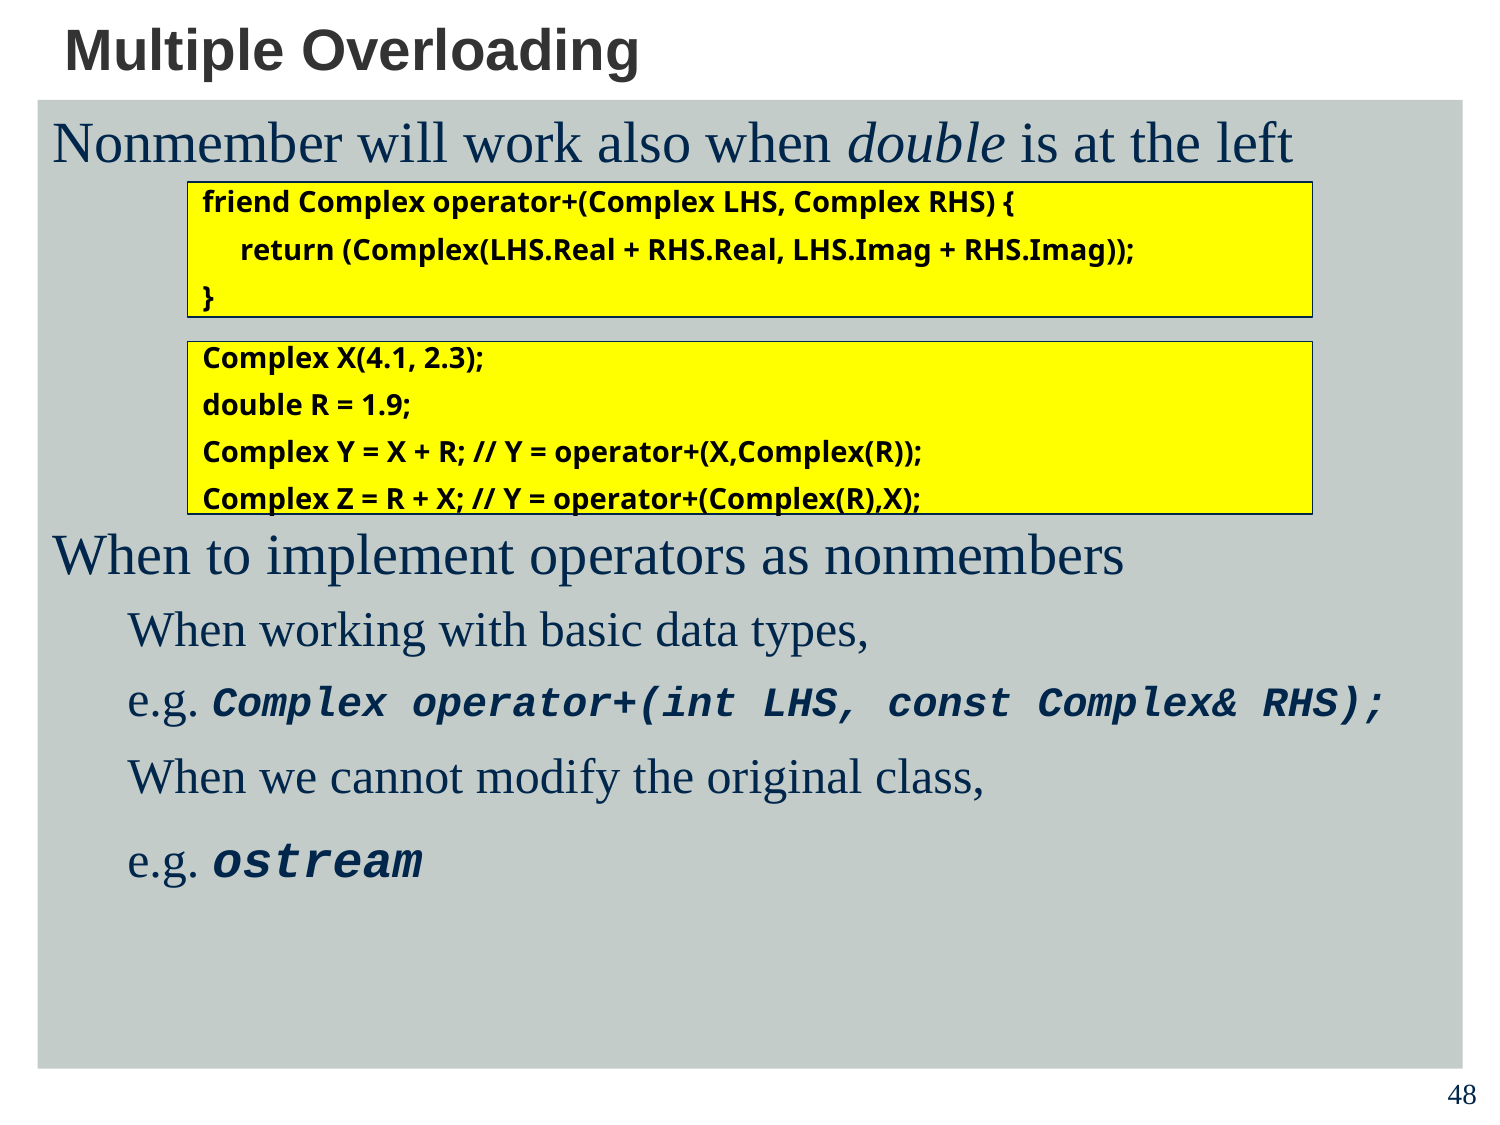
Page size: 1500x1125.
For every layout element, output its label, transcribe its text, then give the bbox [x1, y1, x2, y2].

text_box friend Complex operator+(Complex LHS, Complex RHS) { return (Complex(LHS.Real + RHS.Real, LHS.Imag + RHS.Imag)); } [187, 182, 1313, 341]
text_box Complex X(4.1, 2.3); double R = 1.9; Complex Y = X + R; // Y = operator+(X,Complex(R)); Complex Z = R + X; // Y = operator+(Complex(R),X); [187, 341, 1313, 531]
title Multiple Overloading [49, 0, 1450, 91]
list Nonmember will work also when double is at the left When to implement operators as nonmembers When working with basic data types, e.g. Complex operator+(int LHS, const Complex& RHS); When we cannot modify the original class, e.g. ostream [37, 99, 1463, 1069]
